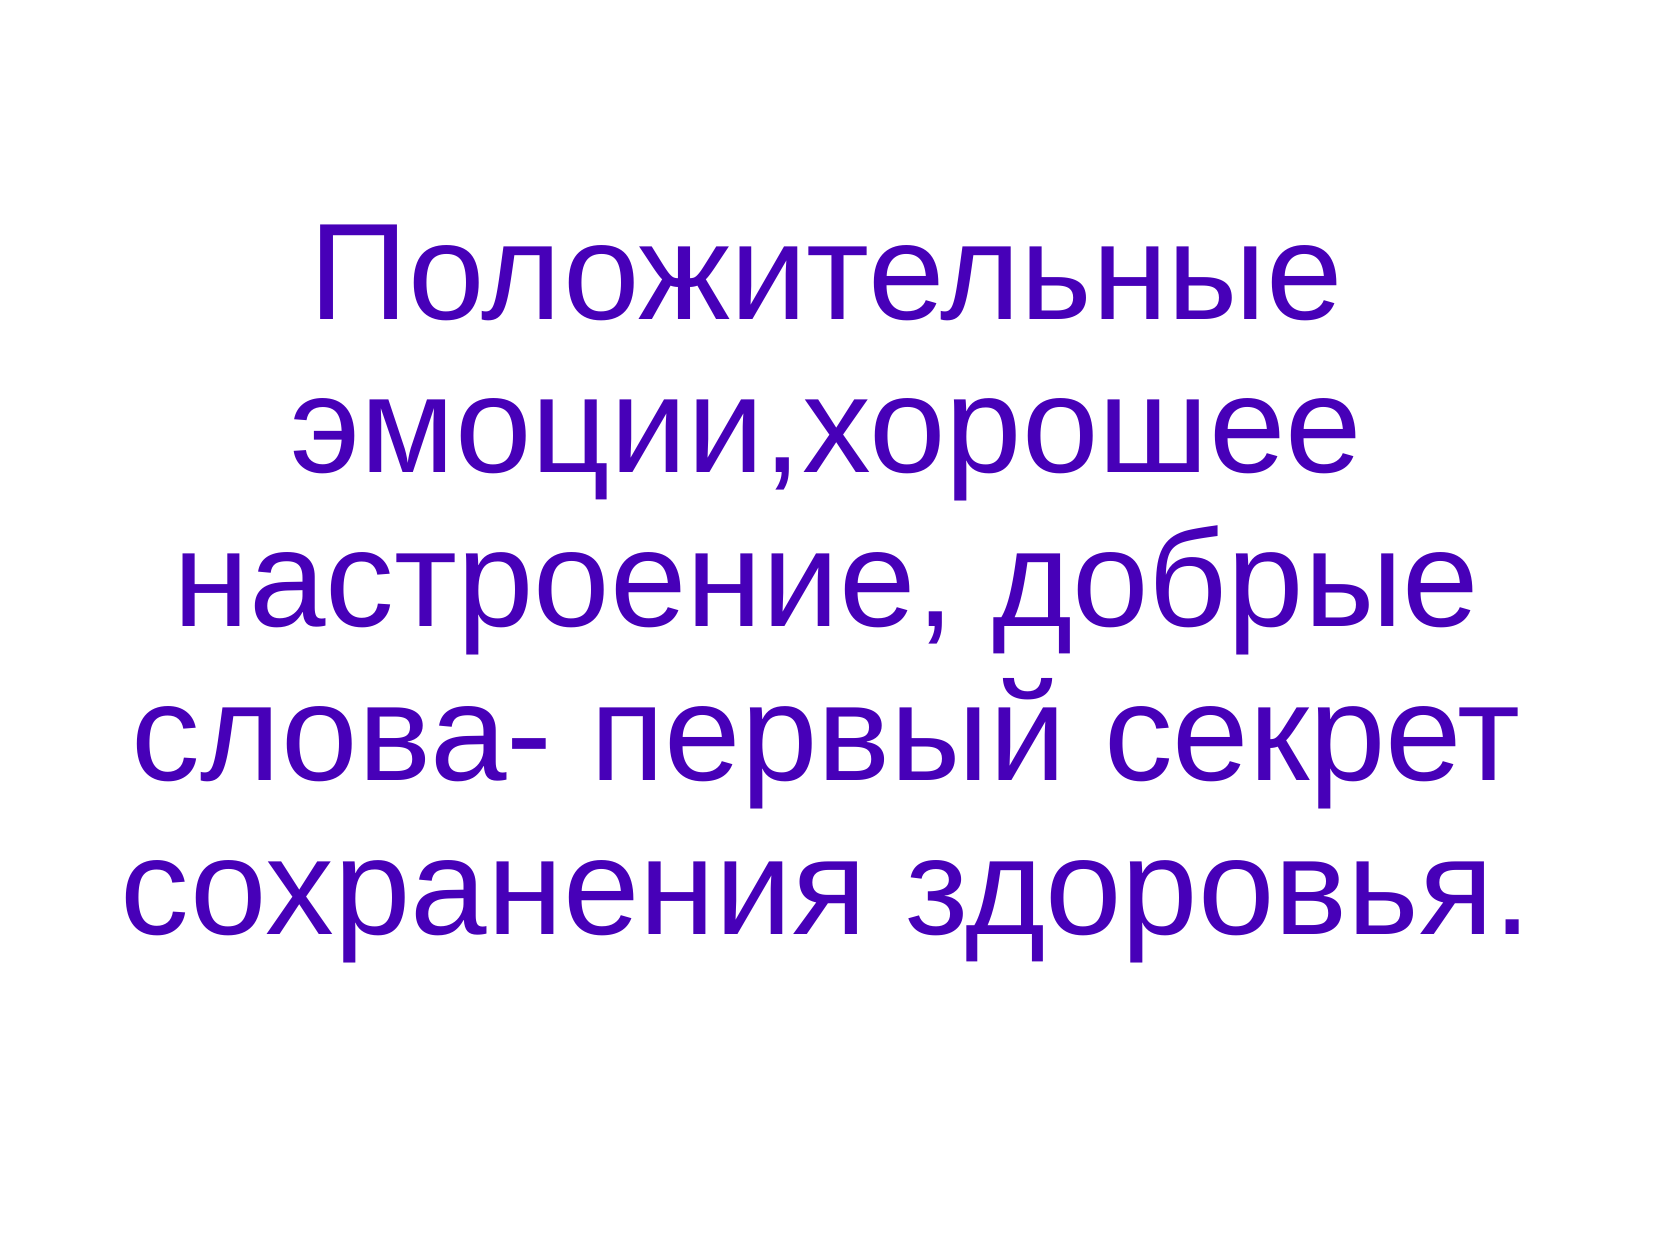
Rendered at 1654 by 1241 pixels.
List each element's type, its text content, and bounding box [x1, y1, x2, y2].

subtitle Положительные эмоции,хорошее настроение, добрые слова- первый секрет сохранения здоровья. [82, 49, 1571, 1109]
